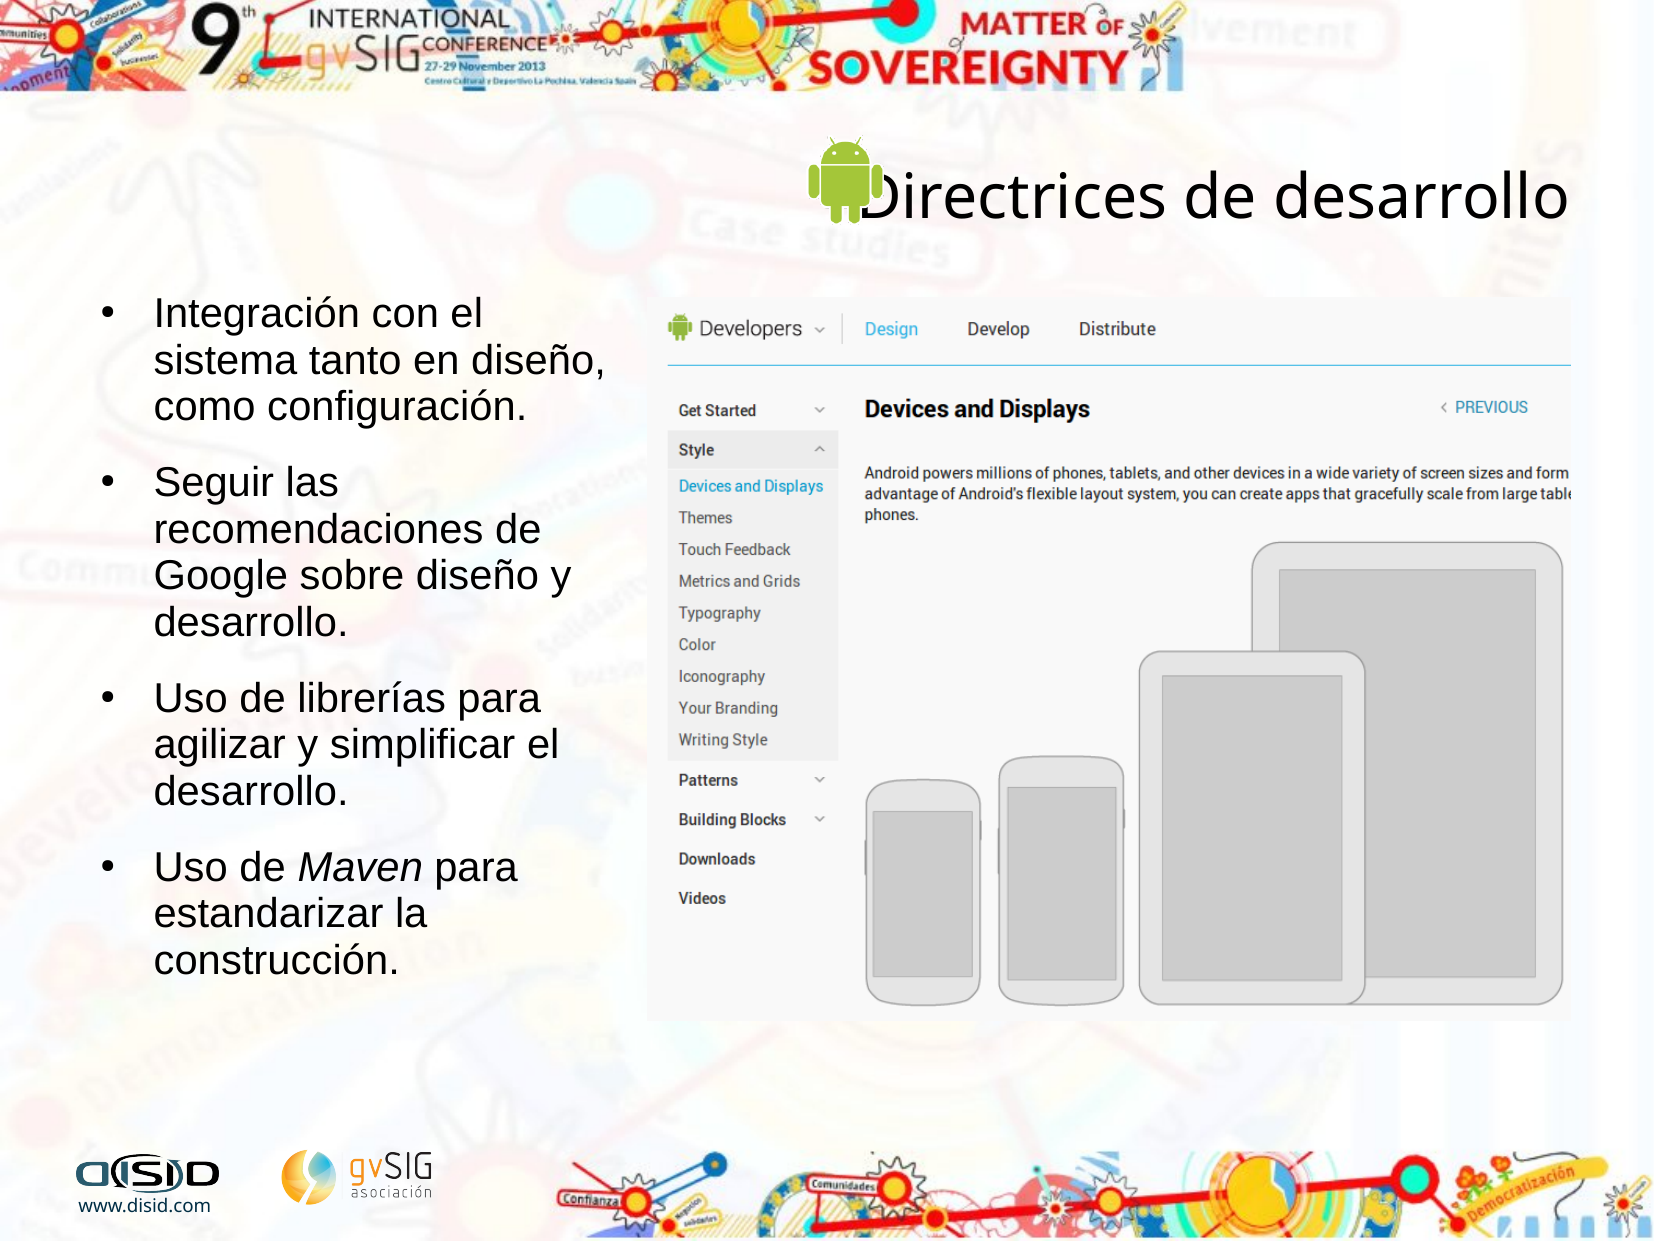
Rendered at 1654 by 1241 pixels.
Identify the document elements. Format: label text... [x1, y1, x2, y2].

picture [0, 0, 1654, 1241]
title Directrices de desarrollo [82, 90, 1571, 298]
list Integración con el sistema tanto en diseño, como configuración. Seguir las recomendaciones de Google sobre diseño y desarrollo. Uso de librerías para agilizar y simplificar el desarrollo. Uso de Maven para estandarizar la construcción. [82, 290, 615, 1010]
